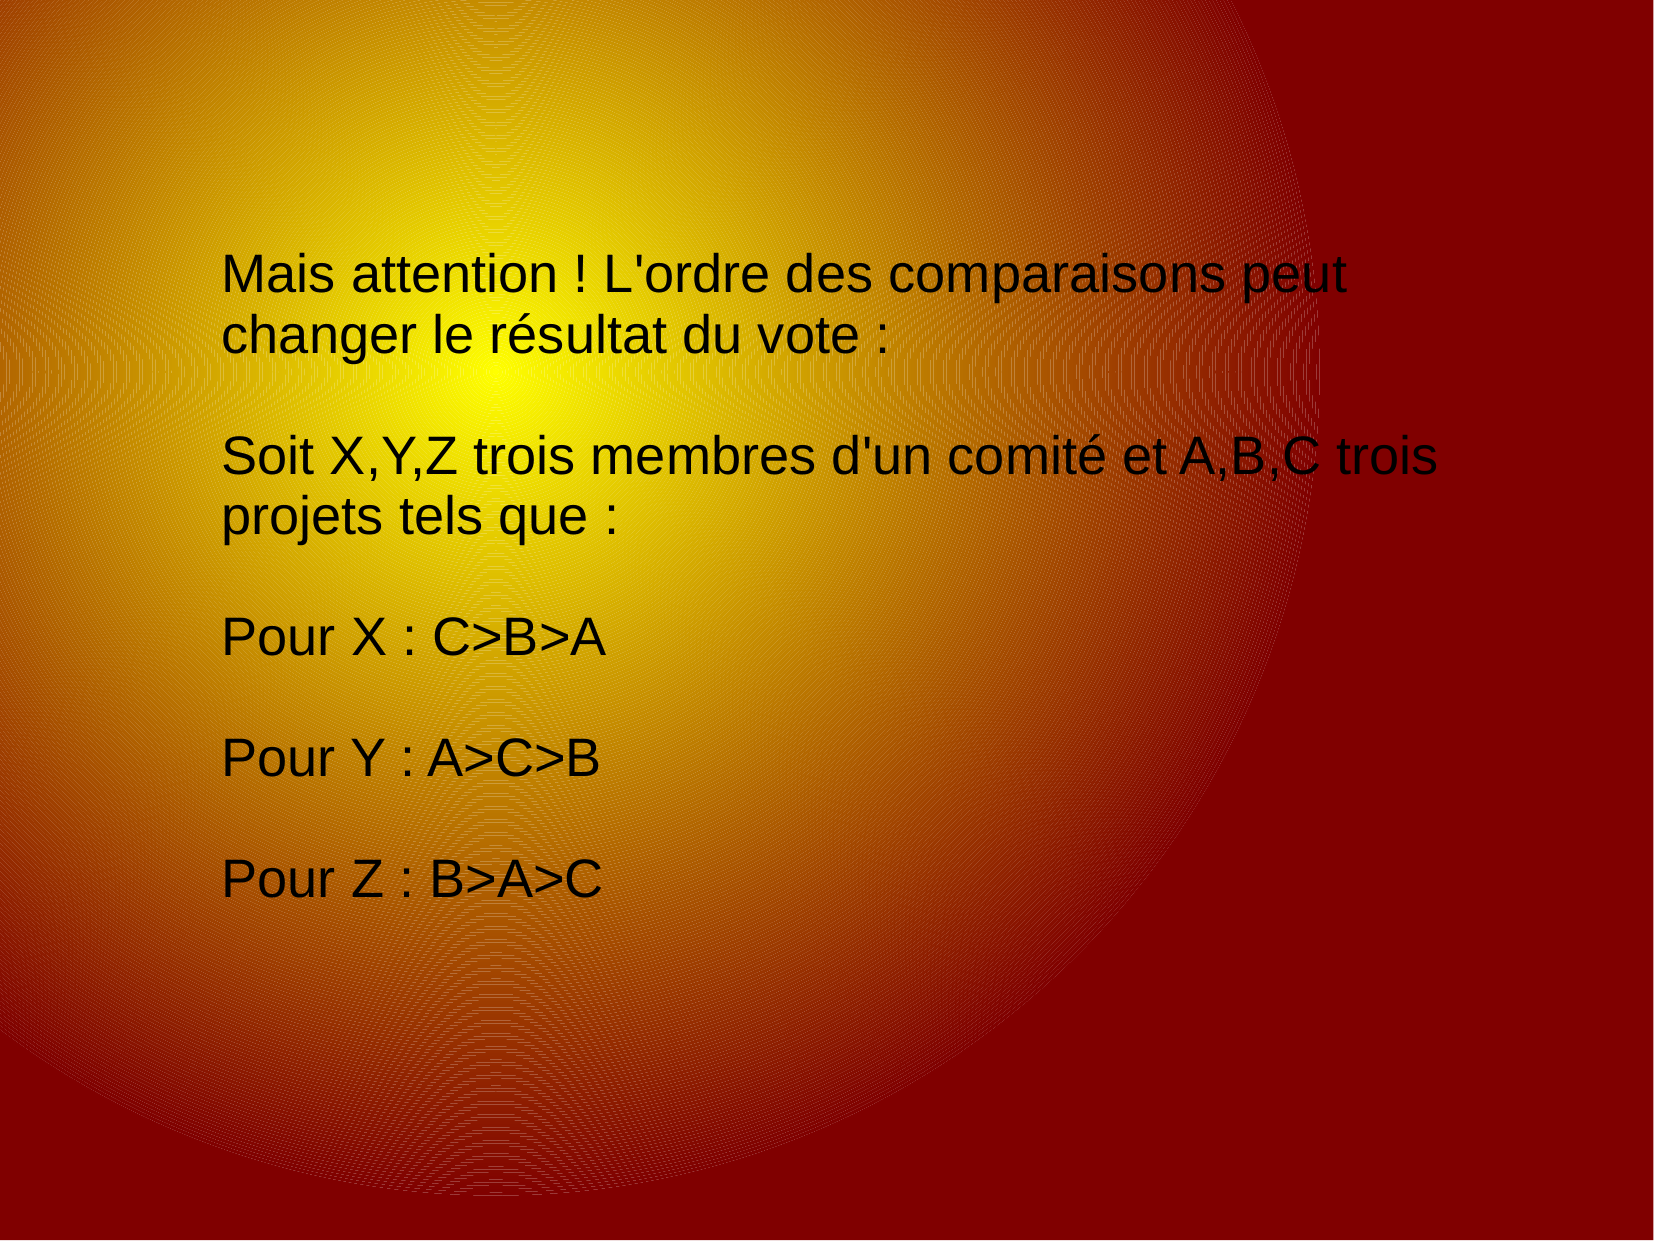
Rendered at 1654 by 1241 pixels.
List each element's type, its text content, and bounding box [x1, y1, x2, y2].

text_box Mais attention ! L'ordre des comparaisons peut changer le résultat du vote : Soit X,Y,Z trois membres d'un comité et A,B,C trois projets tels que : Pour X : C>B>A Pour Y : A>C>B Pour Z : B>A>C [206, 236, 1477, 917]
